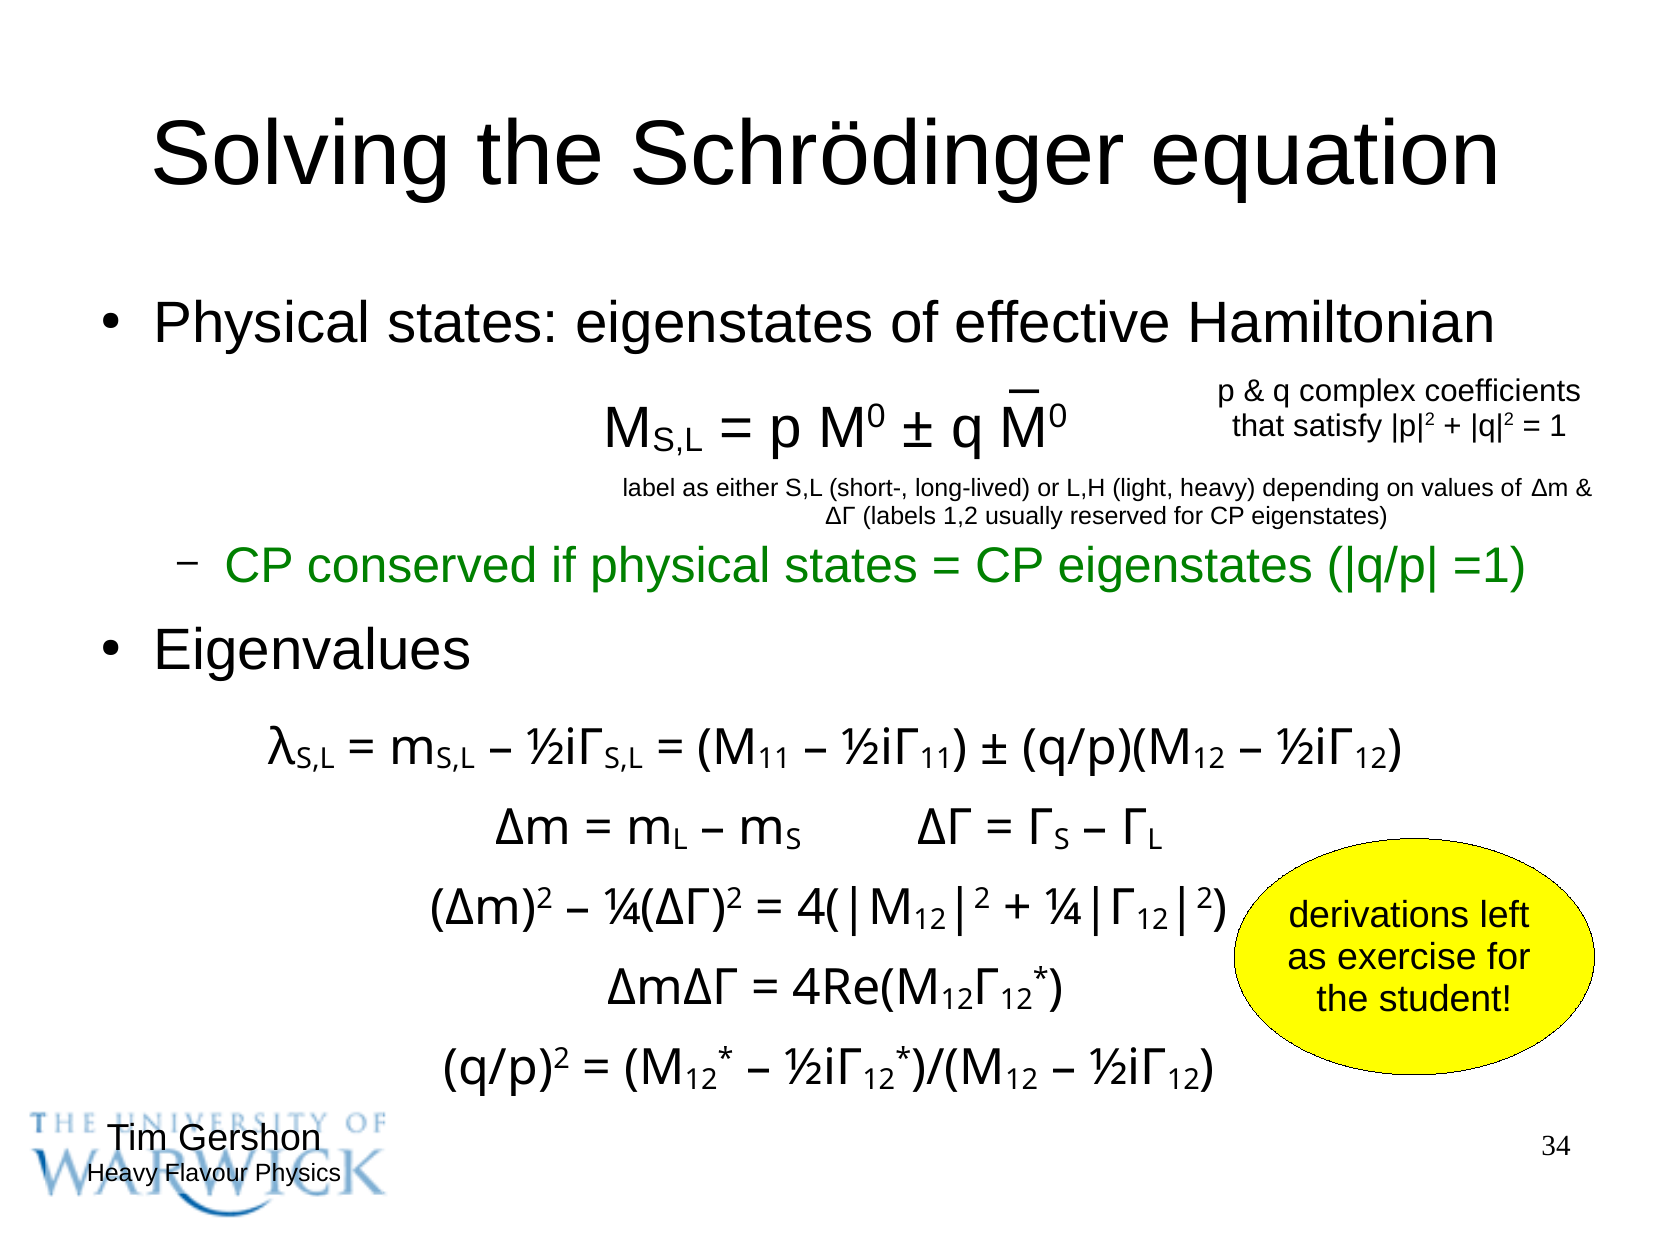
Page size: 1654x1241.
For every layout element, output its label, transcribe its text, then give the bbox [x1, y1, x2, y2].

picture [19, 1106, 406, 1232]
list Physical states: eigenstates of effective Hamiltonian MS,L = p M0 ± q M0 CP conserved if physical states = CP eigenstates (|q/p| =1) Eigenvalues λS,L = mS,L – ½iΓS,L = (M11 – ½iΓ11) ± (q/p)(M12 – ½iΓ12) Δm = mL – mS ΔΓ = ΓS – ΓL (Δm)2 – ¼(ΔΓ)2 = 4(|M12|2 + ¼|Γ12|2) ΔmΔΓ = 4Re(M12Γ12*) (q/p)2 = (M12* – ½iΓ12*)/(M12 – ½iΓ12) [82, 290, 1571, 1151]
title Solving the Schrödinger equation [82, 49, 1571, 257]
text_box derivations left as exercise for the student! [1234, 838, 1595, 1075]
text_box – [980, 348, 1069, 424]
text_box label as either S,L (short-, long-lived) or L,H (light, heavy) depending on values of Δm & ΔΓ (labels 1,2 usually reserved for CP eigenstates) [590, 466, 1625, 538]
text_box Tim Gershon Heavy Flavour Physics [45, 1108, 383, 1194]
text_box p & q complex coefficients that satisfy |p|2 + |q|2 = 1 [1192, 366, 1607, 452]
